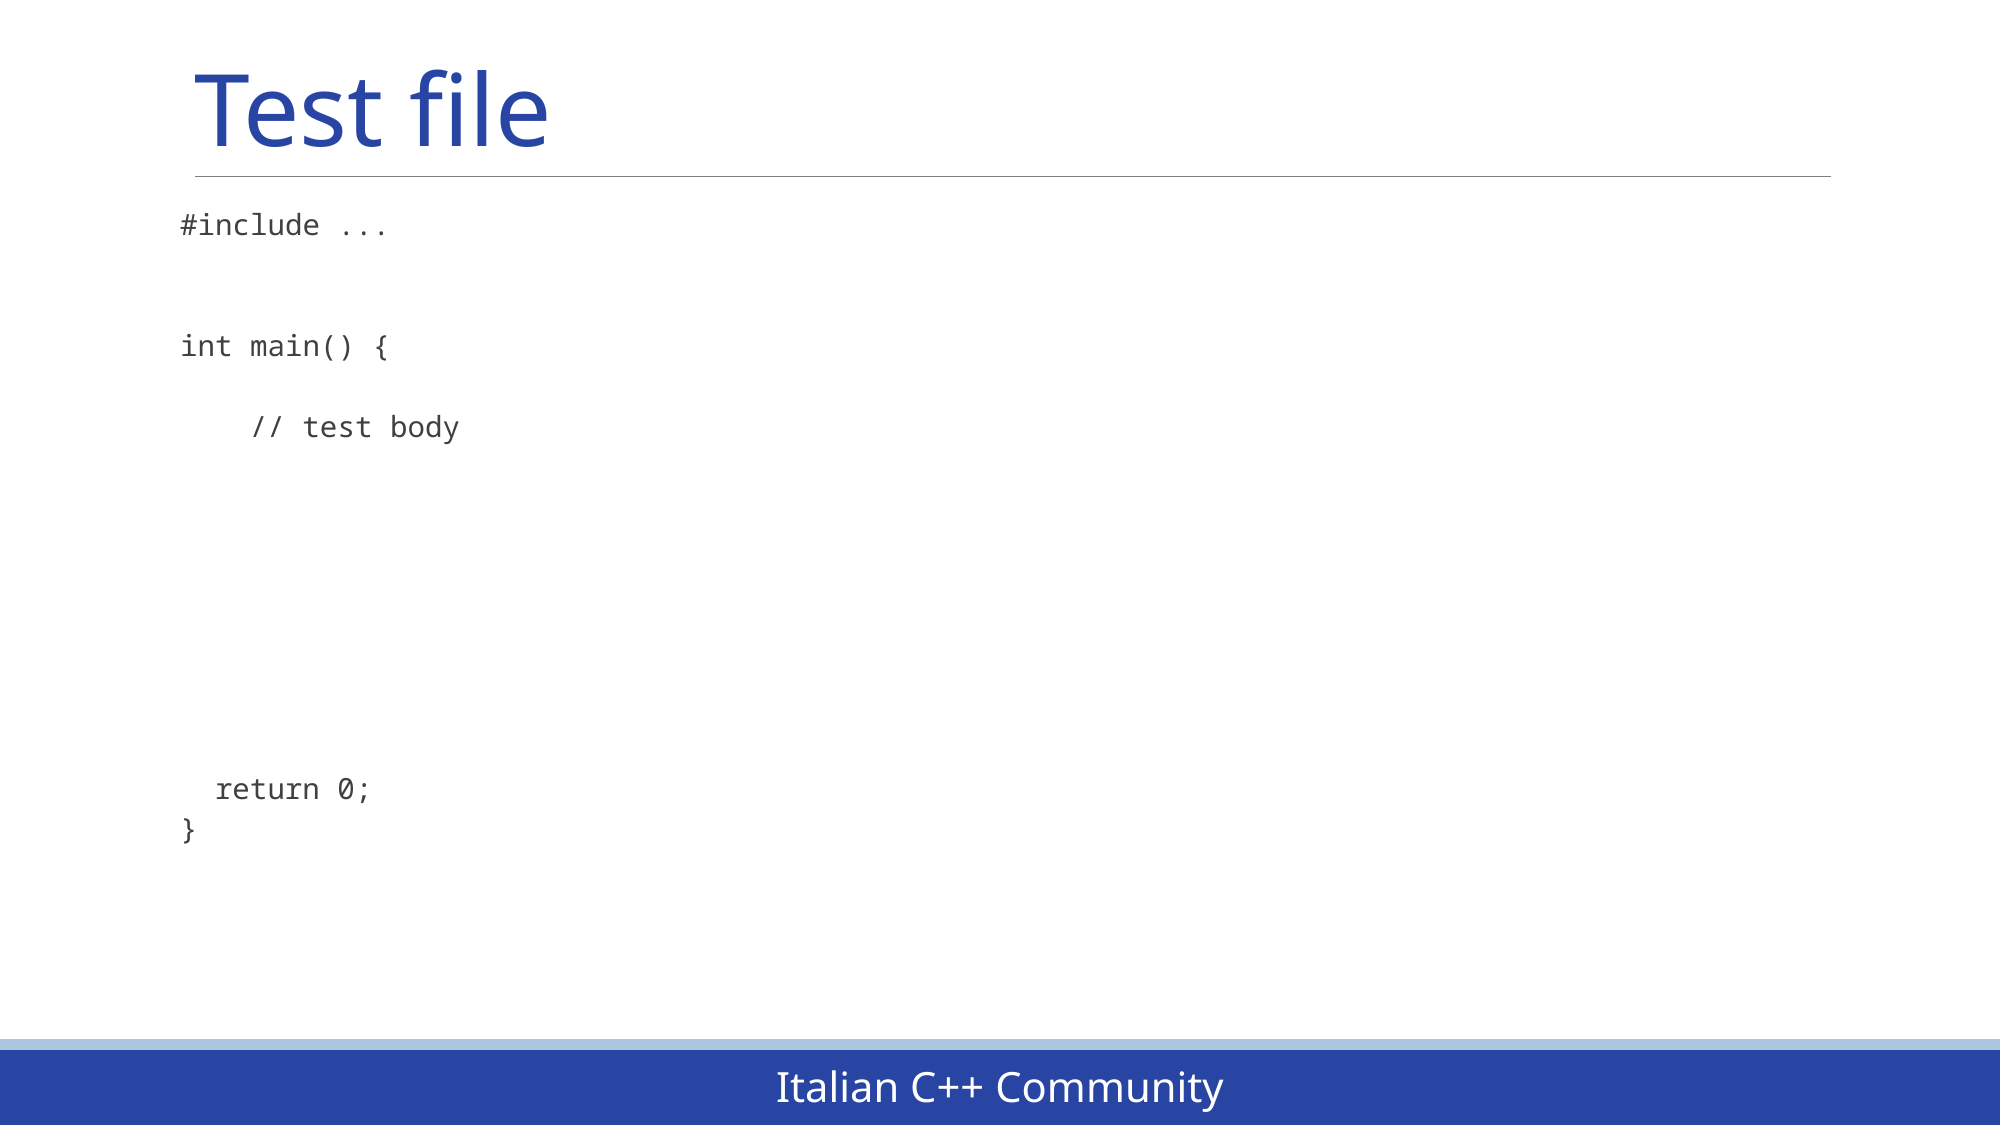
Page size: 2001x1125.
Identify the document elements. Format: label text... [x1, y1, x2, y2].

list #include ... int main() { // test body return 0; } [179, 202, 1830, 1011]
title Test file [179, 2, 1830, 175]
